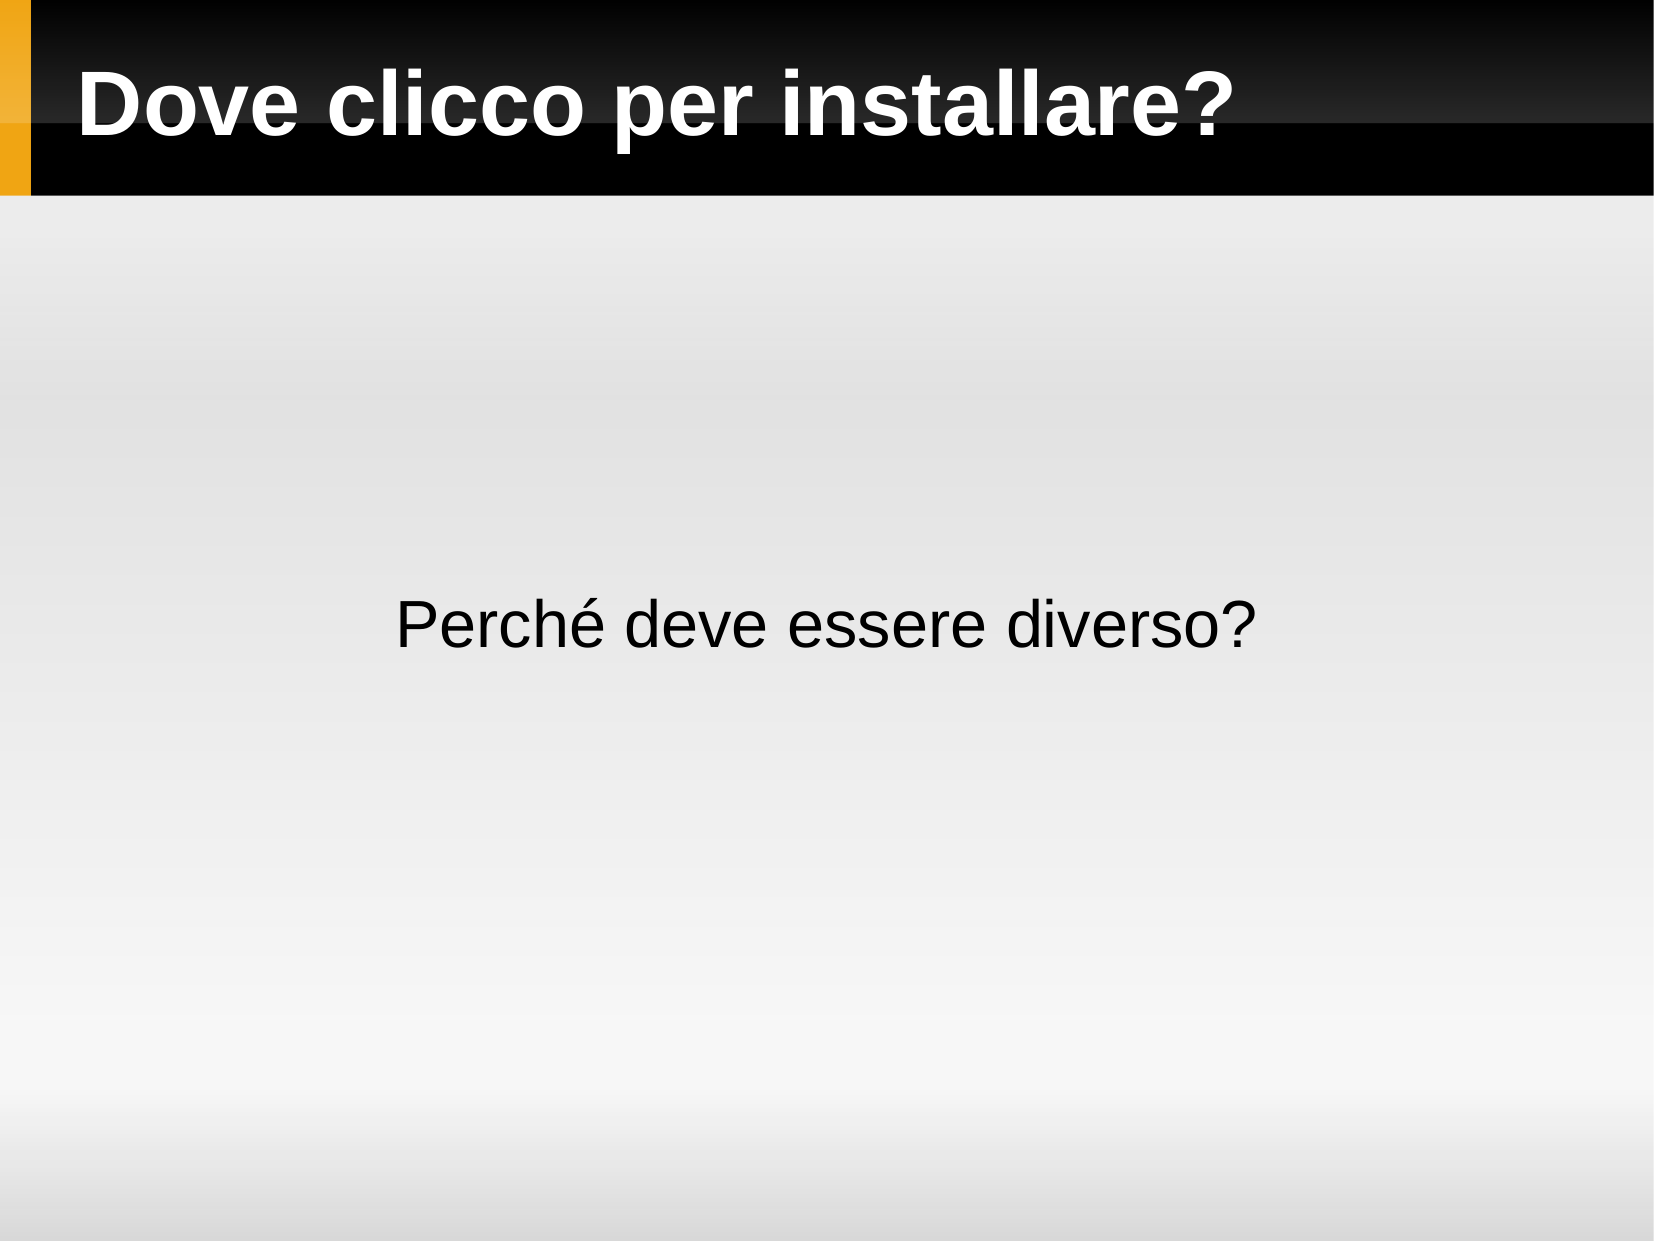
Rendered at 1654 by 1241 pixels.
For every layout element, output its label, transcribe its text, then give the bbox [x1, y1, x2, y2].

title Dove clicco per installare? [76, 0, 1565, 208]
subtitle Perché deve essere diverso? [82, 290, 1571, 1109]
picture [0, 0, 1654, 1241]
